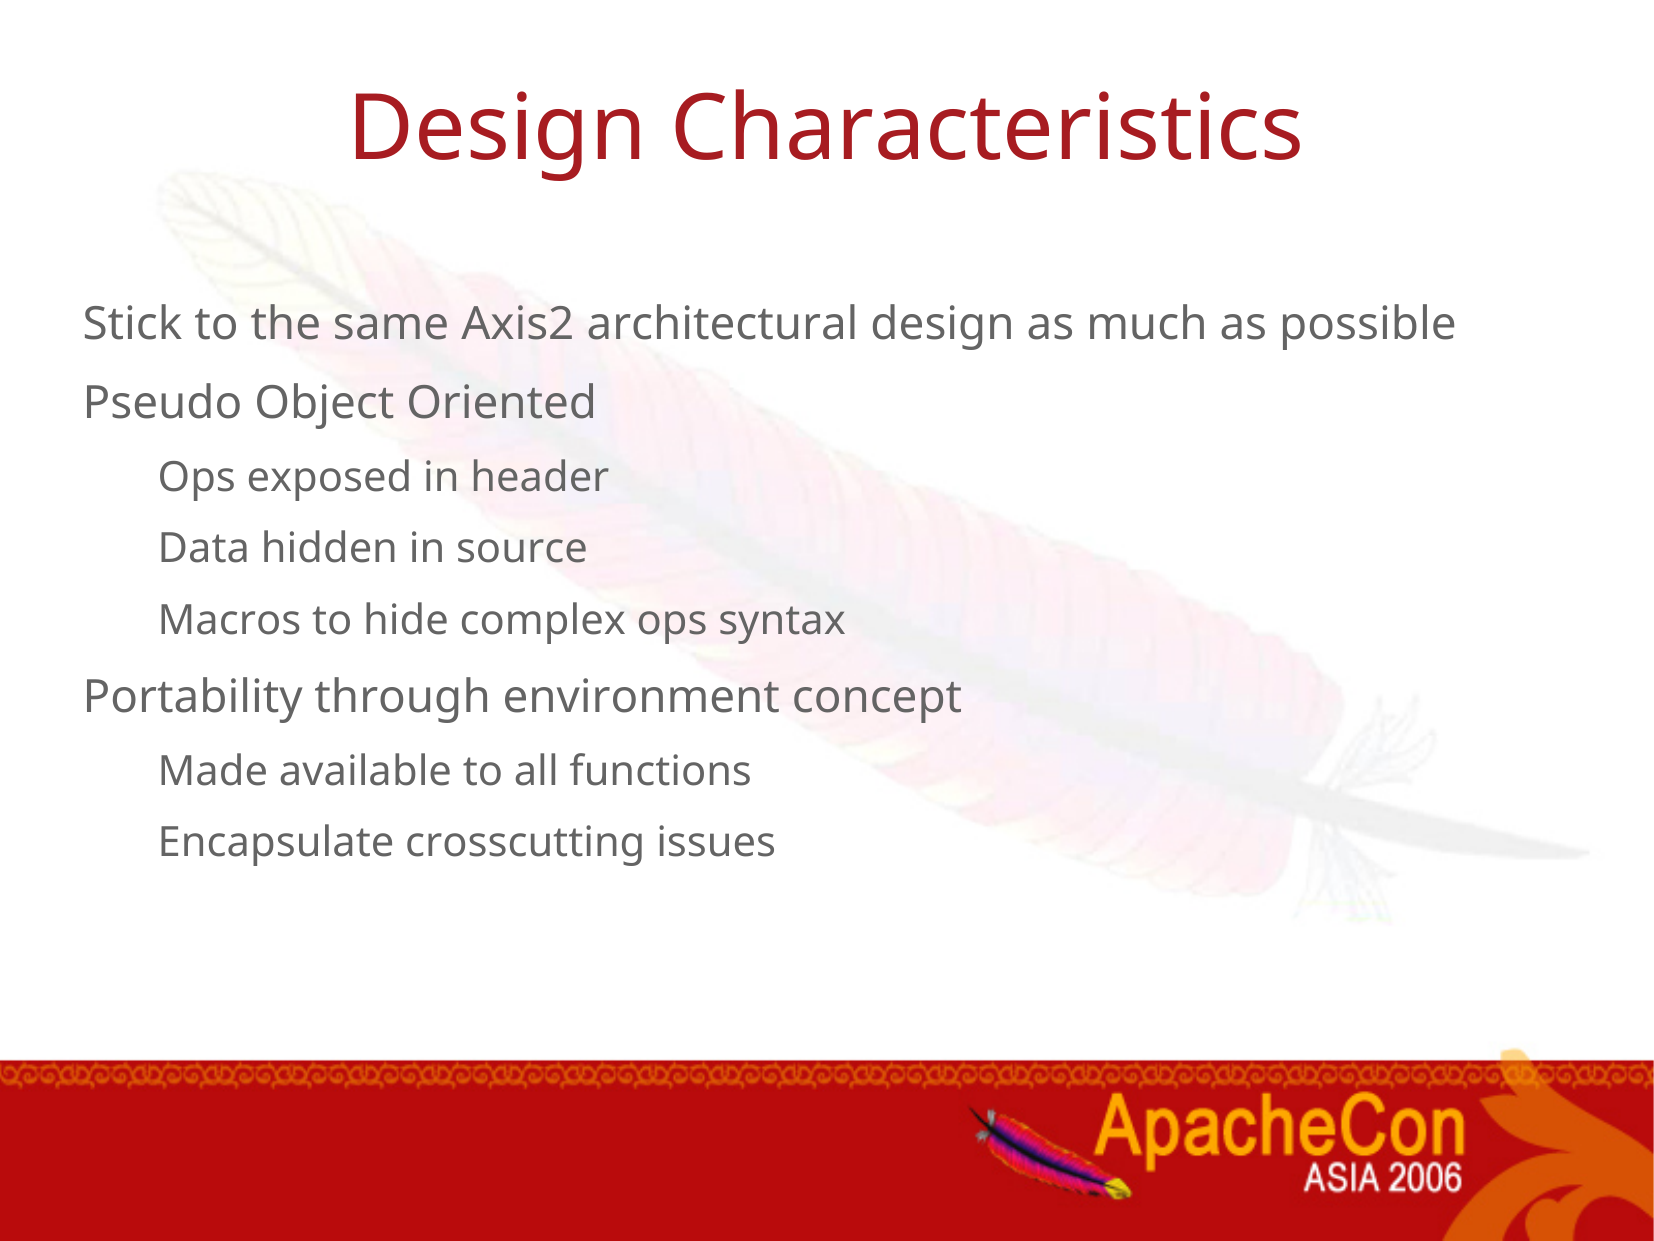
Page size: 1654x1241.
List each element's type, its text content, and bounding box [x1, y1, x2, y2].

title Design Characteristics [82, 20, 1571, 228]
picture [0, 0, 1654, 1241]
list Stick to the same Axis2 architectural design as much as possible Pseudo Object Oriented Ops exposed in header Data hidden in source Macros to hide complex ops syntax Portability through environment concept Made available to all functions Encapsulate crosscutting issues [82, 290, 1571, 1109]
